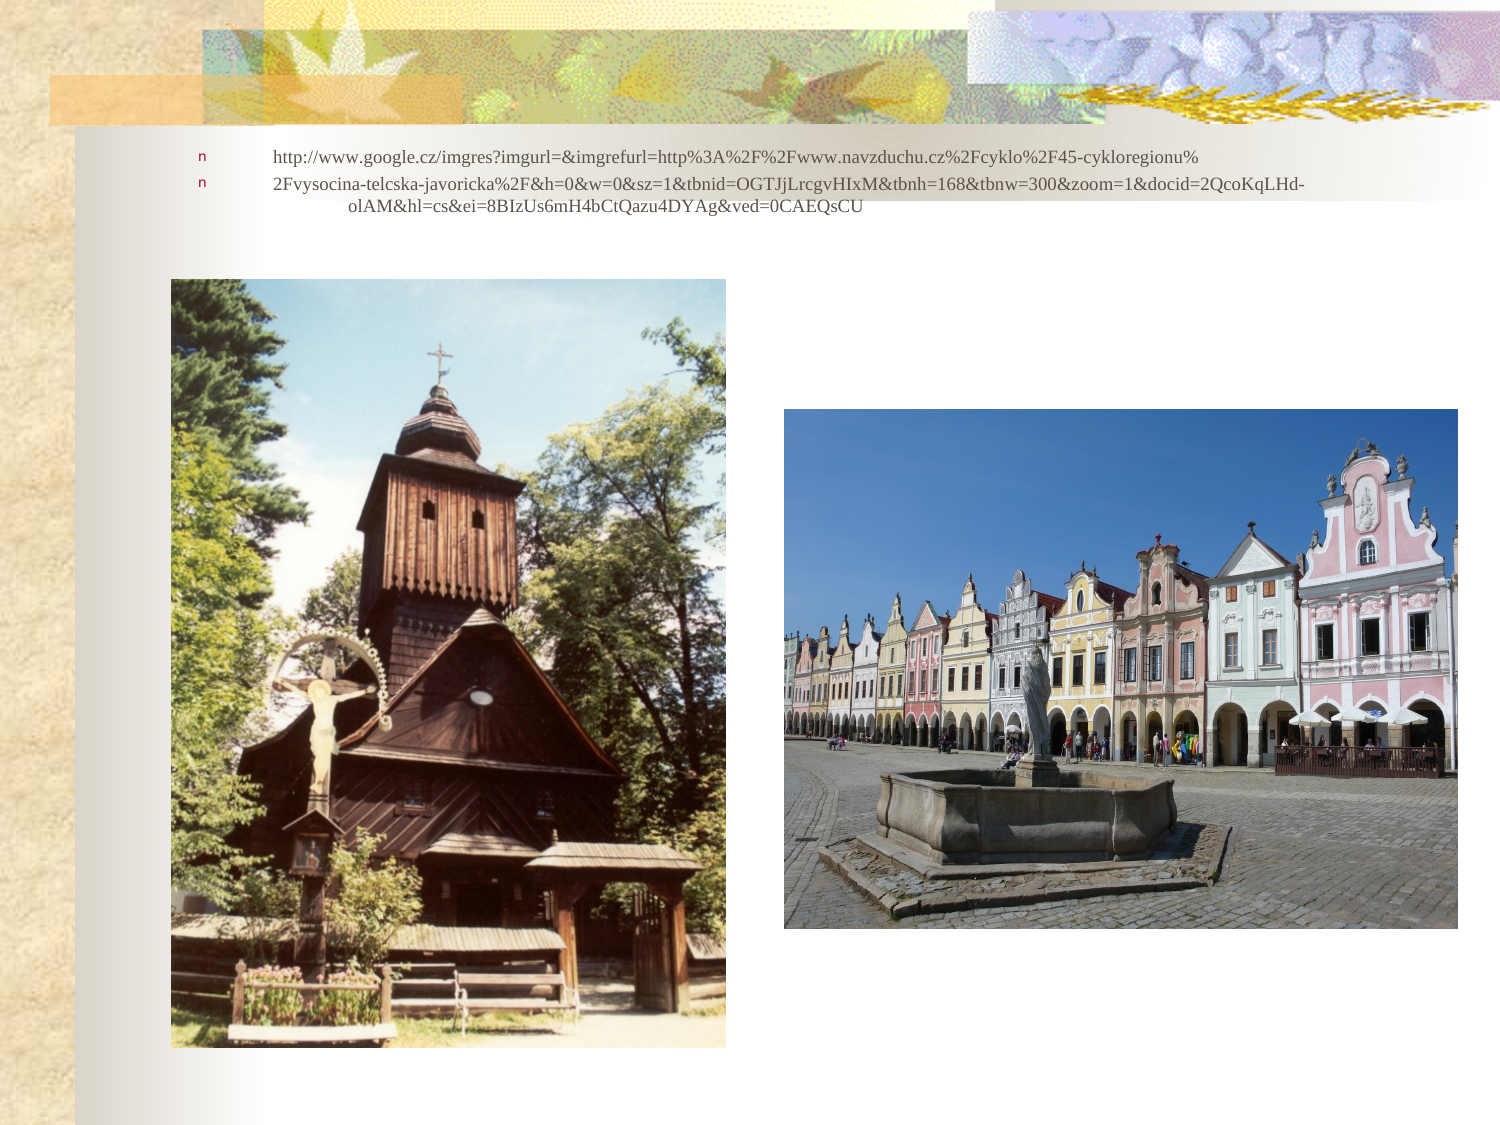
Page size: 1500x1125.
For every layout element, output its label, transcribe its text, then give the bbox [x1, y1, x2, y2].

picture [784, 409, 1458, 929]
picture [171, 279, 726, 1048]
list http://www.google.cz/imgres?imgurl=&imgrefurl=http%3A%2F%2Fwww.navzduchu.cz%2Fcyklo%2F45-cykloregionu% 2Fvysocina-telcska-javoricka%2F&h=0&w=0&sz=1&tbnid=OGTJjLrcgvHIxM&tbnh=168&tbnw=300&zoom=1&docid=2QcoKqLHd-olAM&hl=cs&ei=8BIzUs6mH4bCtQazu4DYAg&ved=0CAEQsCU [183, 137, 1459, 1083]
